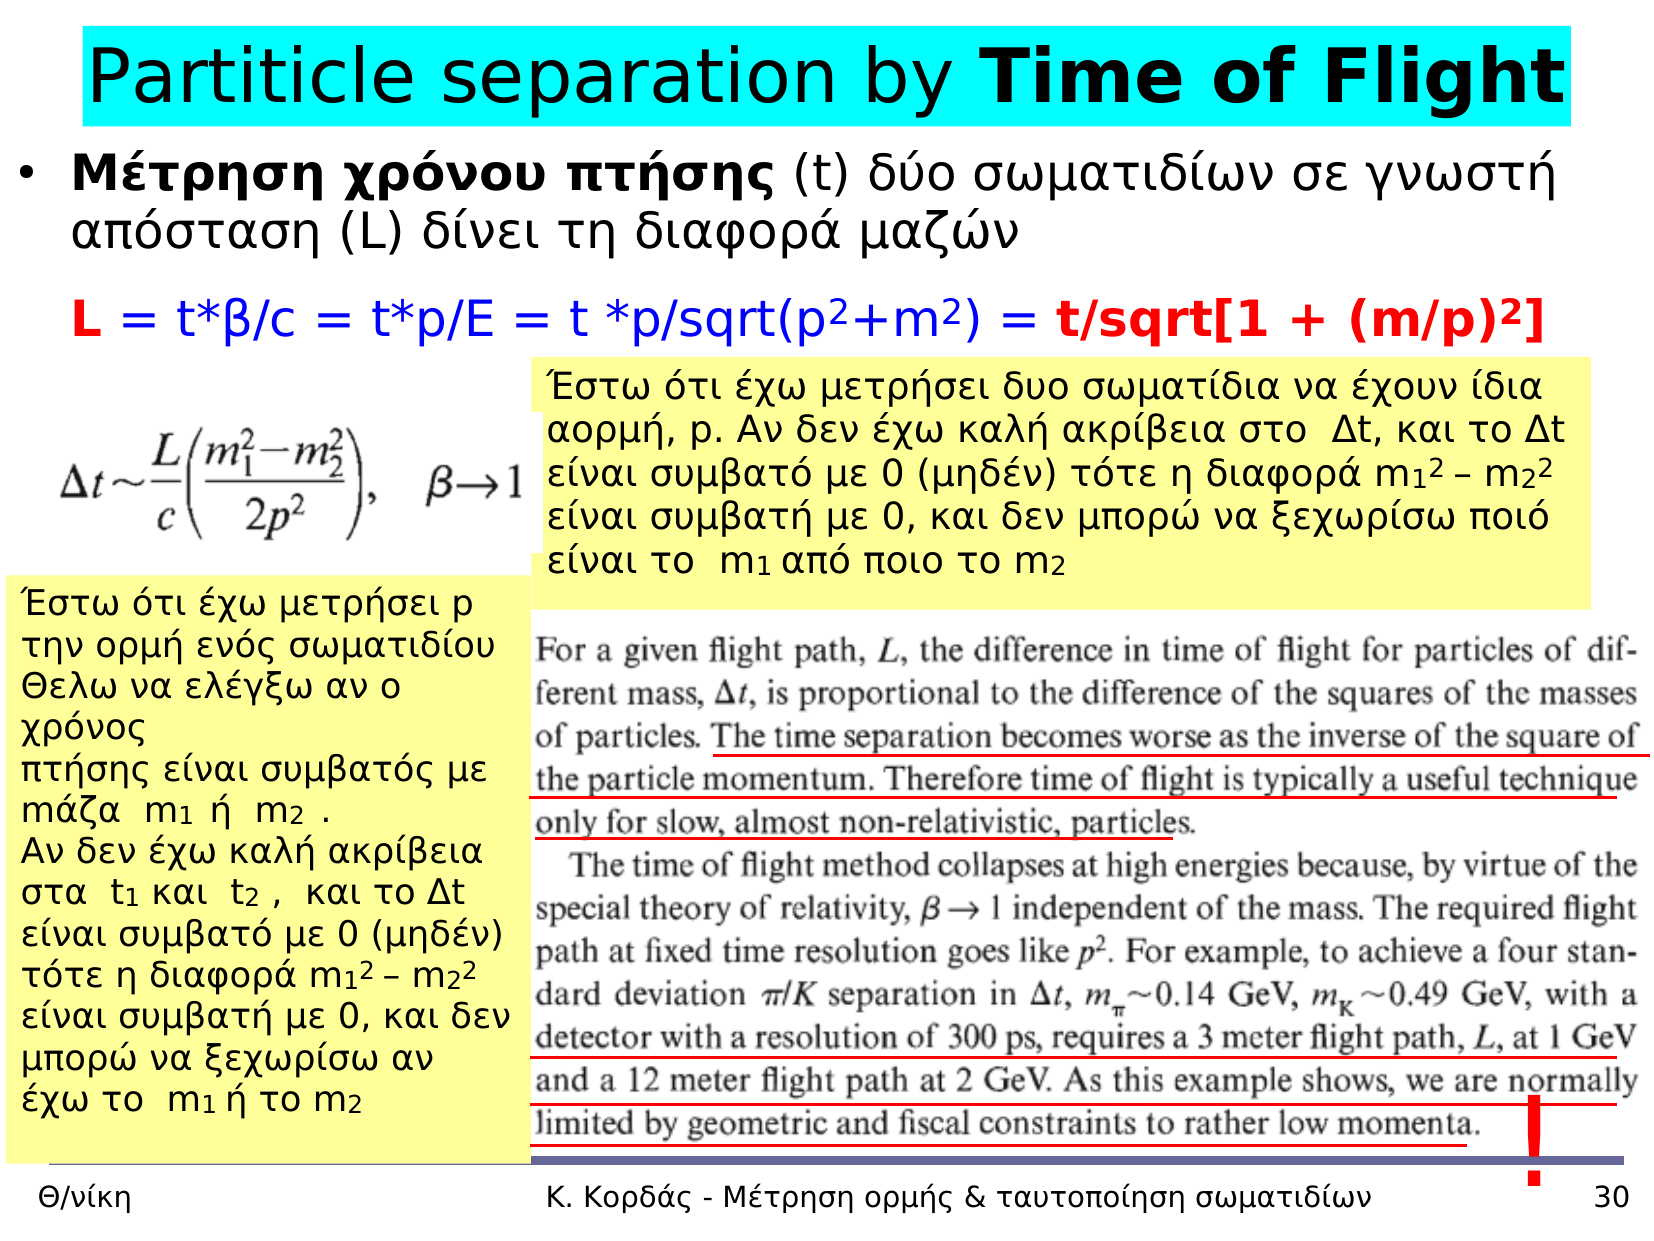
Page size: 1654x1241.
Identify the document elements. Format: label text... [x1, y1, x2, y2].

text_box ! [1495, 1106, 1575, 1241]
picture [39, 412, 543, 553]
text_box ! [1495, 1063, 1575, 1103]
title Partiticle separation by Time of Flight [82, 25, 1571, 127]
text_box Έστω ότι έχω μετρήσει δυο σωματίδια να έχουν ίδια αορμή, p. Αν δεν έχω καλή ακρίβεια στο Δt, και το Δt είναι συμβατό με 0 (μηδέν) τότε η διαφορά m12 – m22 είναι συμβατή με 0, και δεν μπορώ να ξεχωρίσω ποιό είναι το m1 από ποιο το m2 [531, 356, 1591, 610]
text_box Έστω ότι έχω μετρήσει p την ορμή ενός σωματιδίου Θελω να ελέγξω αν ο χρόνος πτήσης είναι συμβατός με mάζα m1 ή m2 . Αν δεν έχω καλή ακρίβεια στα t1 και t2 , και το Δt είναι συμβατό με 0 (μηδέν) τότε η διαφορά m12 – m22 είναι συμβατή με 0, και δεν μπορώ να ξεχωρίσω αν έχω το m1 ή το m2 [5, 575, 531, 1164]
list Μέτρηση χρόνου πτήσης (t) δύο σωματιδίων σε γνωστή απόσταση (L) δίνει τη διαφορά μαζών L = t*β/c = t*p/E = t *p/sqrt(p2+m2) = t/sqrt[1 + (m/p)2] [0, 144, 1645, 1121]
picture [531, 1106, 1495, 1154]
picture [531, 618, 1652, 1154]
